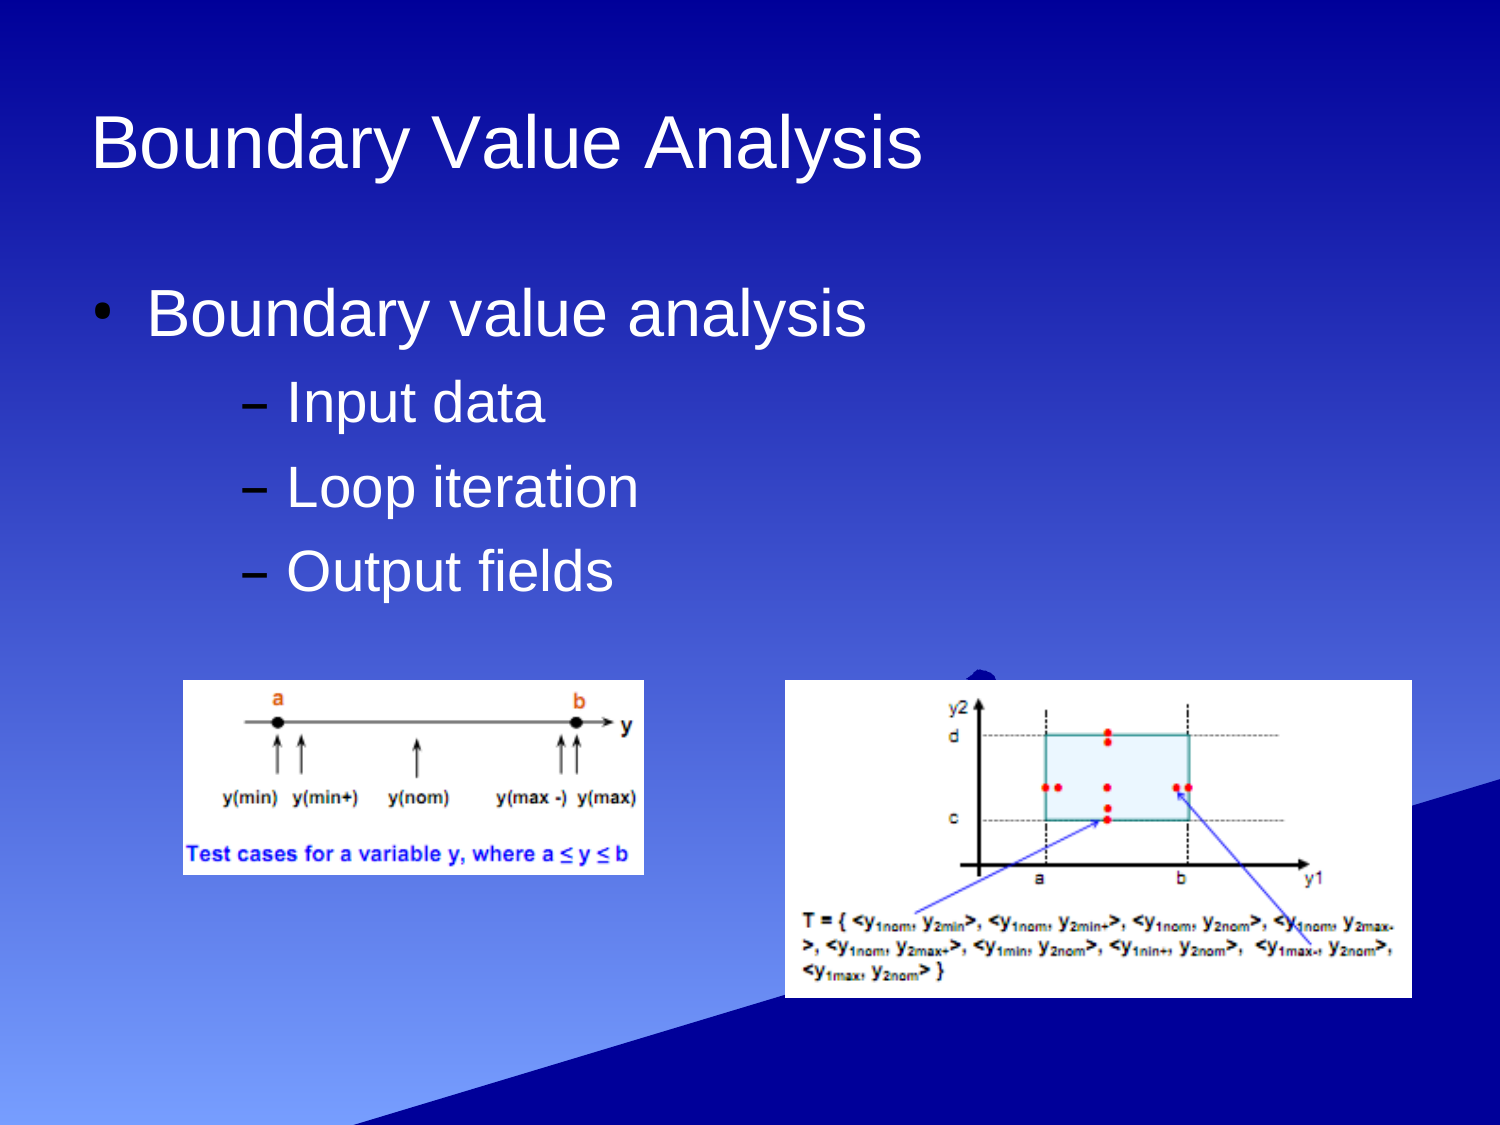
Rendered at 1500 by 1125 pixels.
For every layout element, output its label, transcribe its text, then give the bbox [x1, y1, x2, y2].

picture [183, 680, 644, 875]
title Boundary Value Analysis [75, 45, 1426, 233]
picture [785, 680, 1412, 998]
list Boundary value analysis Input data Loop iteration Output fields [75, 262, 1426, 1005]
